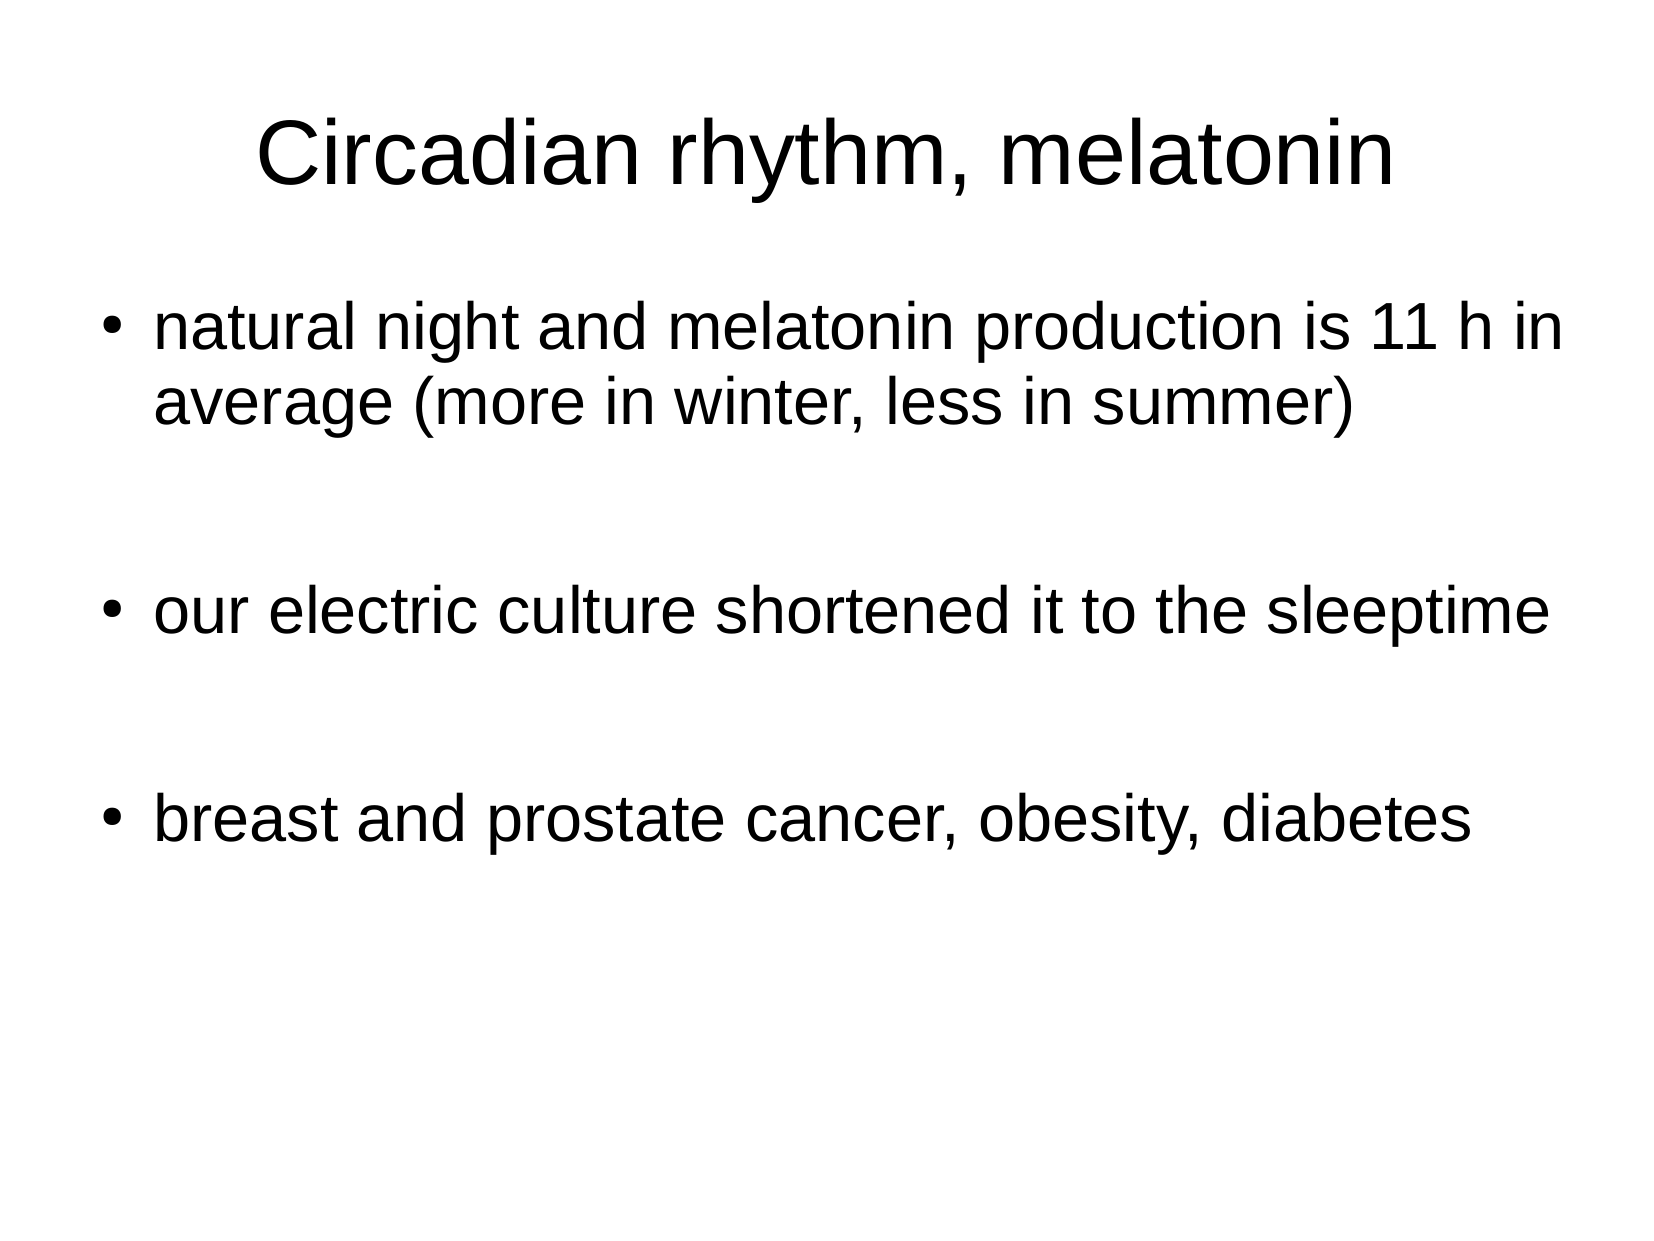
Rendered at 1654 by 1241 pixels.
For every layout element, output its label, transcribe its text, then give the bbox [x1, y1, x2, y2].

title Circadian rhythm, melatonin [82, 23, 1571, 283]
list natural night and melatonin production is 11 h in average (more in winter, less in summer) our electric culture shortened it to the sleeptime breast and prostate cancer, obesity, diabetes [82, 289, 1571, 1108]
